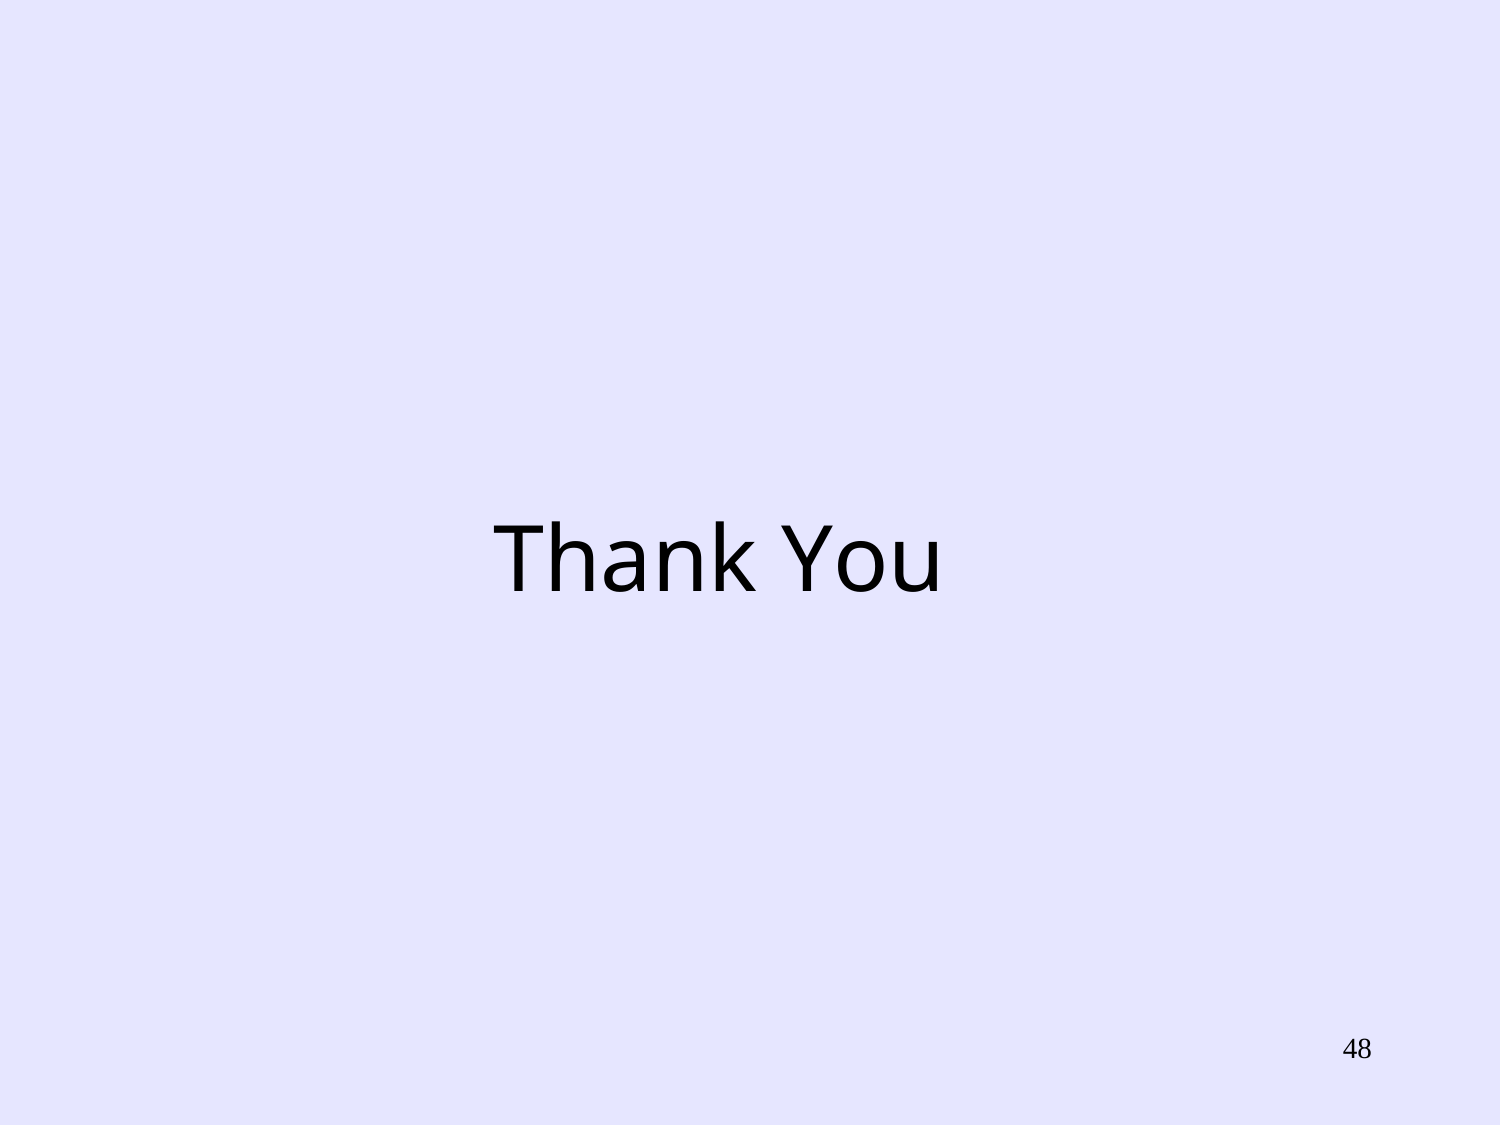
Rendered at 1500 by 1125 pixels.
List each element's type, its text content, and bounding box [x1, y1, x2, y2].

text_box Thank You [478, 489, 993, 616]
